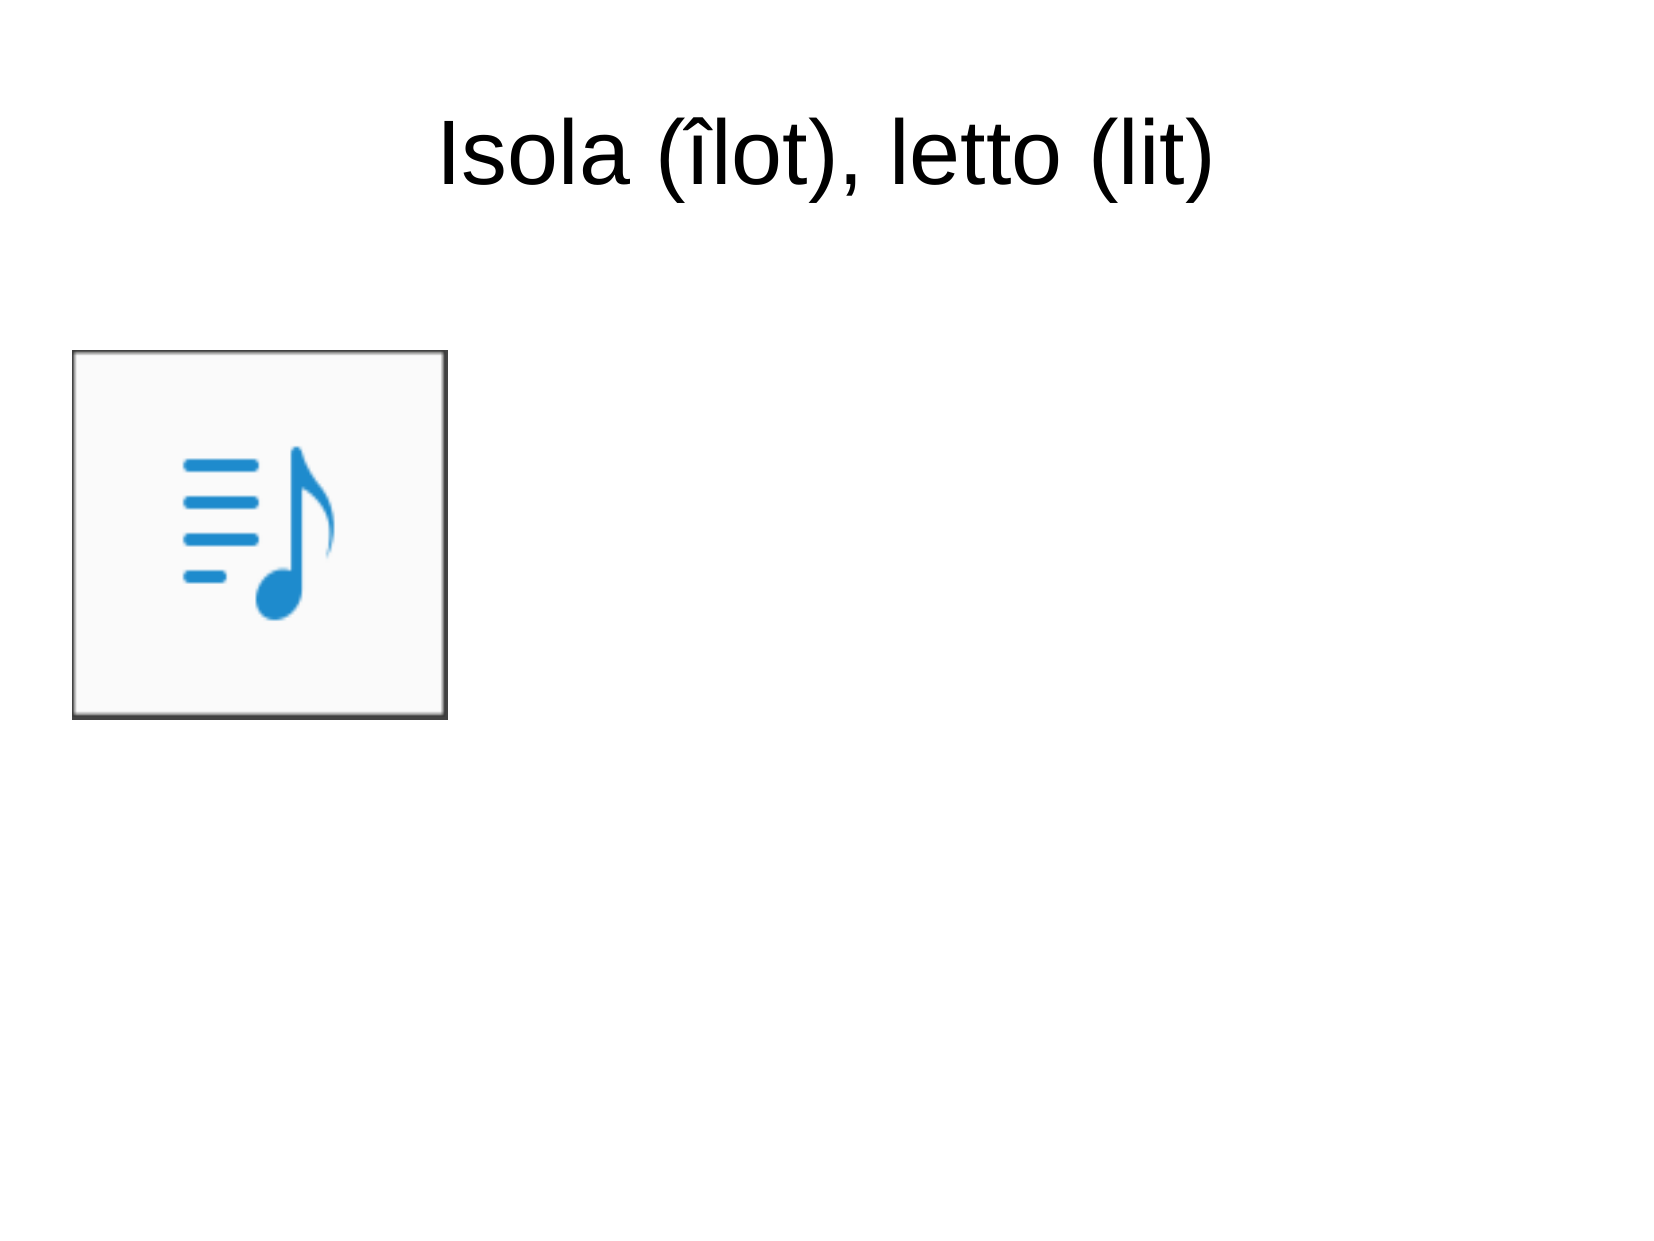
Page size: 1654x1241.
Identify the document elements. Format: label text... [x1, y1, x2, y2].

title Isola (îlot), letto (lit) [82, 49, 1571, 257]
text_box [70, 348, 449, 721]
